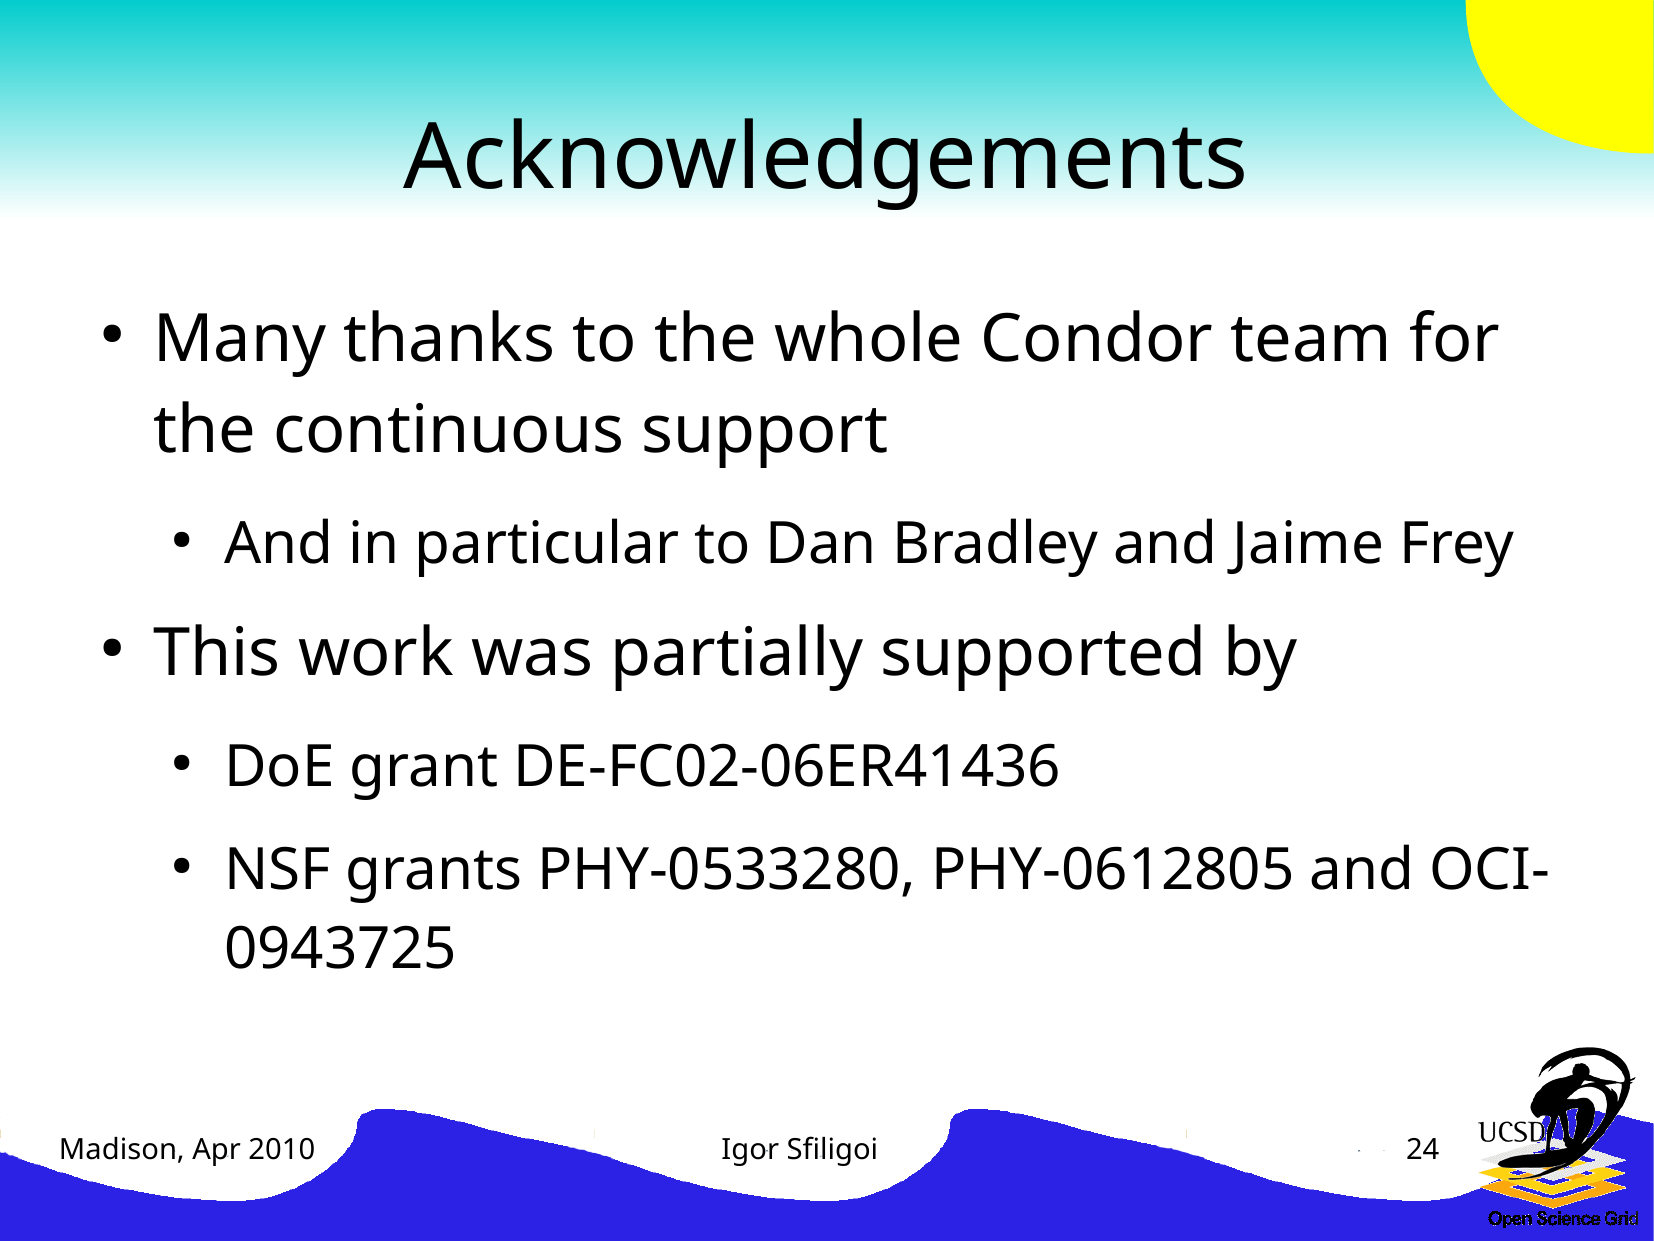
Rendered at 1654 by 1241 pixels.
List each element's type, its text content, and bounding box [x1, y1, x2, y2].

title Acknowledgements [82, 56, 1571, 250]
list Many thanks to the whole Condor team for the continuous support And in particular to Dan Bradley and Jaime Frey This work was partially supported by DoE grant DE-FC02-06ER41436 NSF grants PHY-0533280, PHY-0612805 and OCI-0943725 [82, 290, 1571, 1109]
picture [0, 1047, 1654, 1241]
